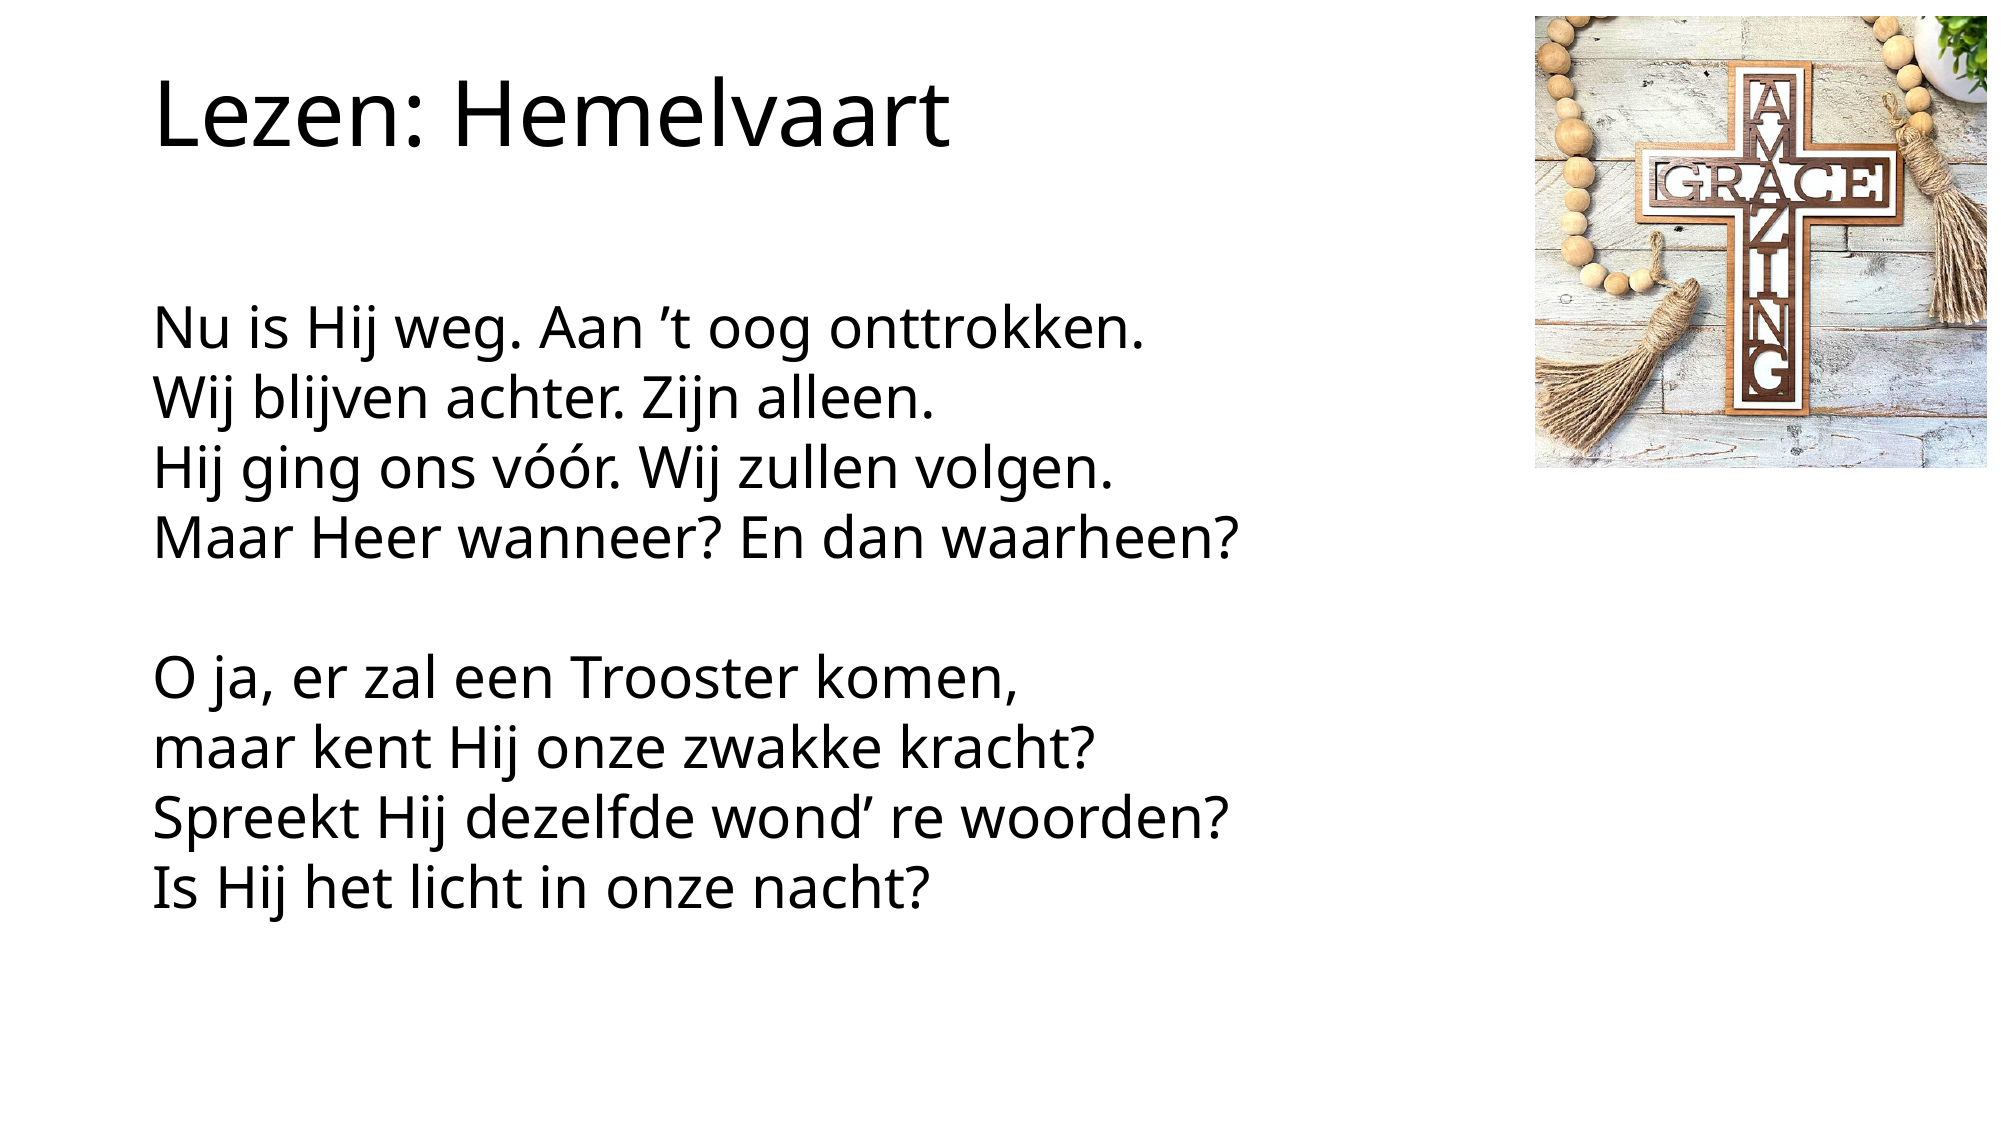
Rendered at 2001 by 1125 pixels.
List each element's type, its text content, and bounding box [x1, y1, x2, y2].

title Lezen: Hemelvaart [137, 59, 1535, 278]
text_box Nu is Hij weg. Aan ’t oog onttrokken. Wij blijven achter. Zijn alleen. Hij ging ons vóór. Wij zullen volgen. Maar Heer wanneer? En dan waarheen? O ja, er zal een Trooster komen, maar kent Hij onze zwakke kracht? Spreekt Hij dezelfde wond’ re woorden? Is Hij het licht in onze nacht? [137, 282, 1699, 993]
picture [1535, 16, 1987, 468]
